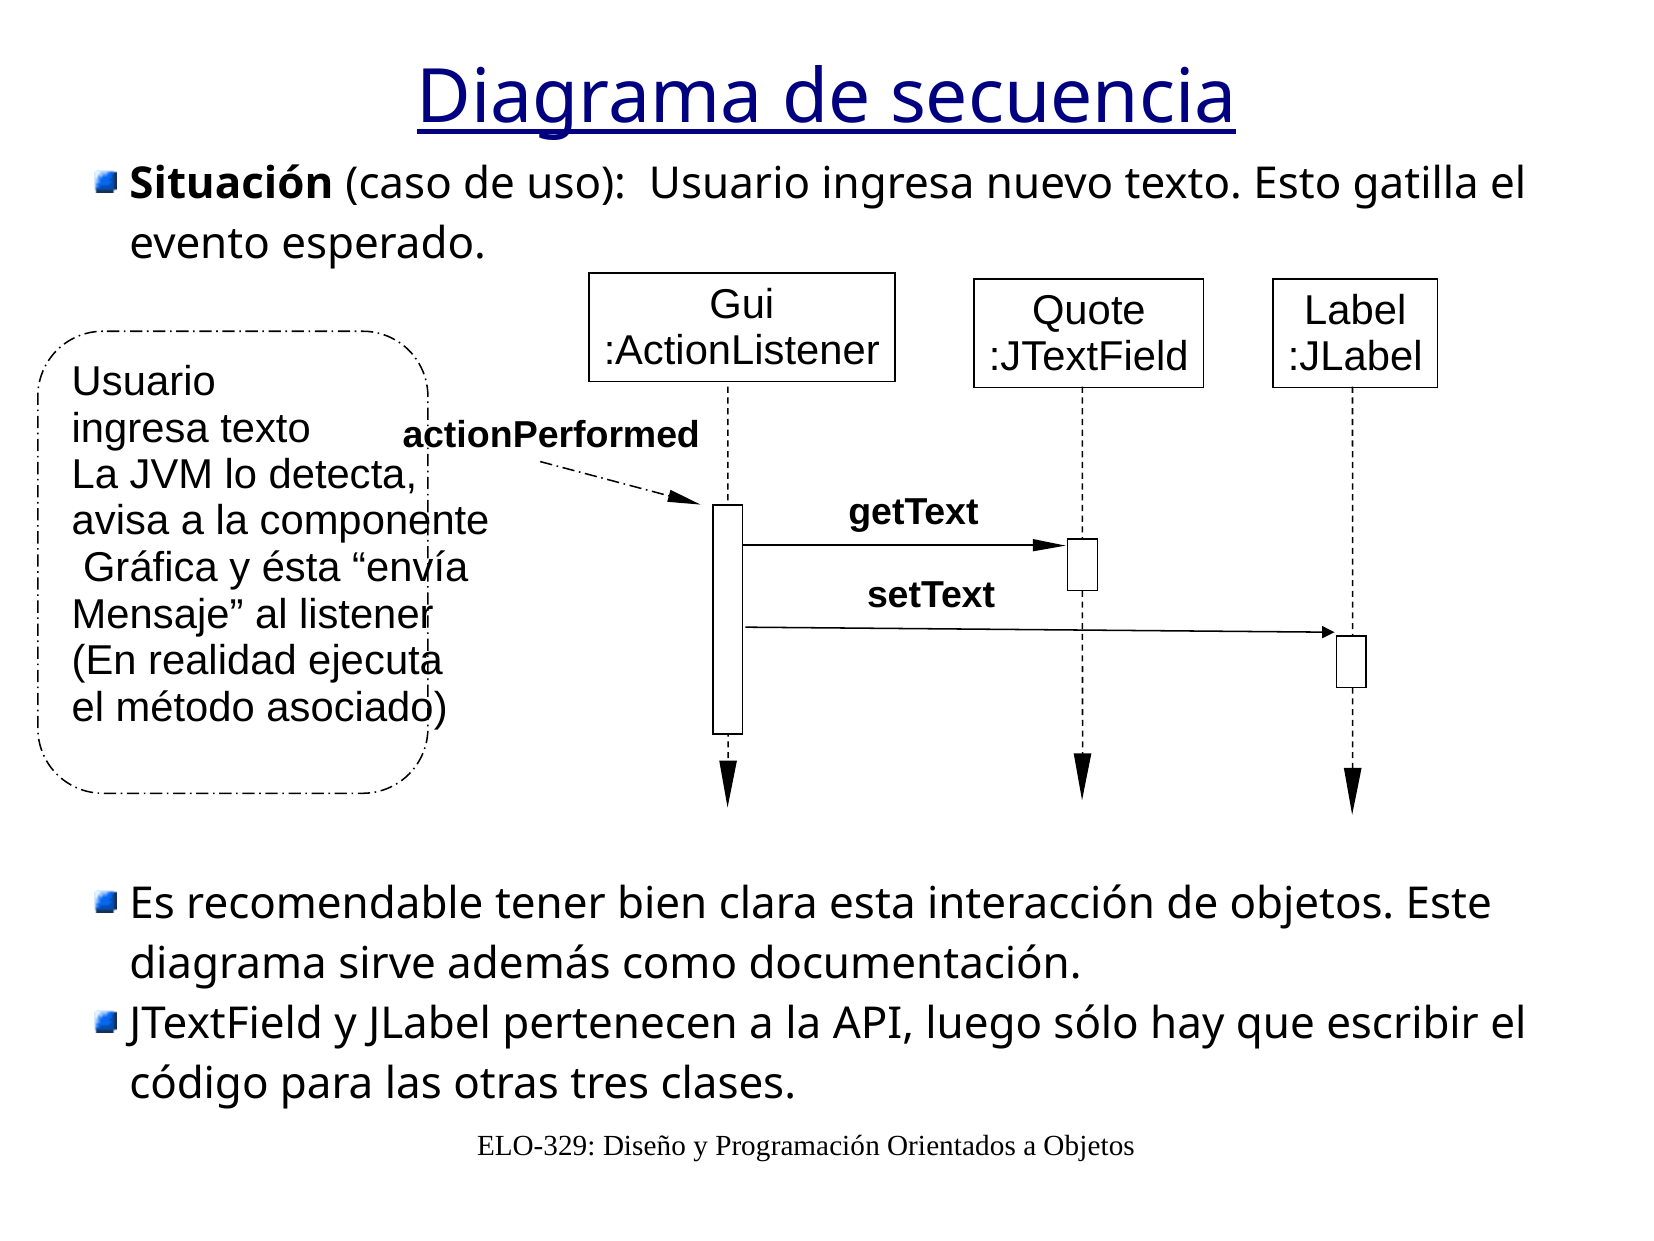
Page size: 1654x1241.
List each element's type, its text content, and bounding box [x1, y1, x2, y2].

text_box getText [833, 482, 994, 541]
text_box actionPerformed [387, 406, 716, 464]
text_box [1336, 636, 1367, 688]
text_box Quote :JTextField [974, 278, 1204, 388]
text_box Usuario ingresa texto La JVM lo detecta, avisa a la componente Gráfica y ésta “envía Mensaje” al listener (En realidad ejecuta el método asociado) [37, 331, 428, 794]
text_box [713, 504, 743, 734]
text_box Label :JLabel [1273, 278, 1438, 388]
title Diagrama de secuencia [82, 43, 1571, 145]
text_box setText [852, 565, 1011, 624]
list Situación (caso de uso): Usuario ingresa nuevo texto. Esto gatilla el evento esperado. Es recomendable tener bien clara esta interacción de objetos. Este diagrama sirve además como documentación. JTextField y JLabel pertenecen a la API, luego sólo hay que escribir el código para las otras tres clases. [82, 151, 1571, 1115]
text_box Gui :ActionListener [588, 272, 895, 382]
text_box [1067, 538, 1098, 591]
